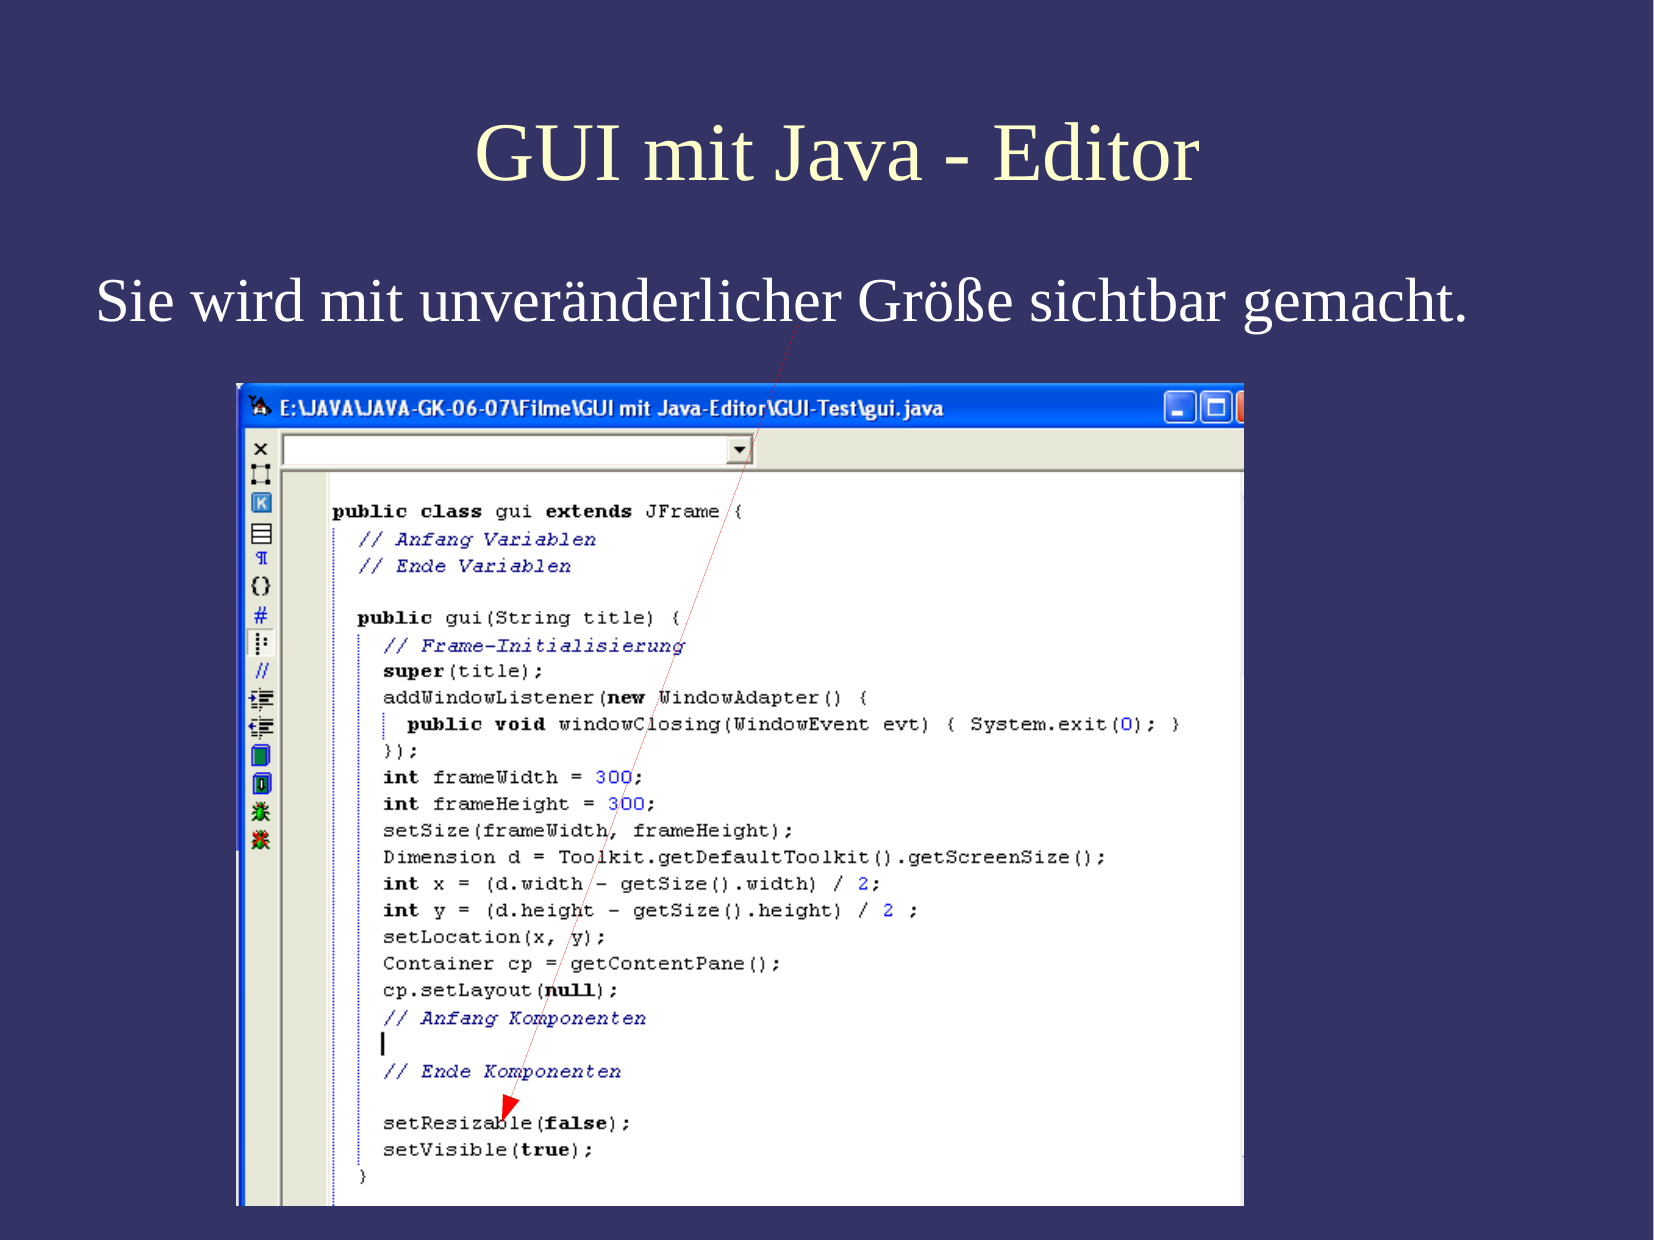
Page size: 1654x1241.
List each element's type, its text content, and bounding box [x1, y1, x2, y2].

list Sie wird mit unveränderlicher Größe sichtbar gemacht. [77, 265, 1579, 1214]
picture [236, 383, 1244, 1206]
title GUI mit Java - Editor [54, 44, 1622, 260]
